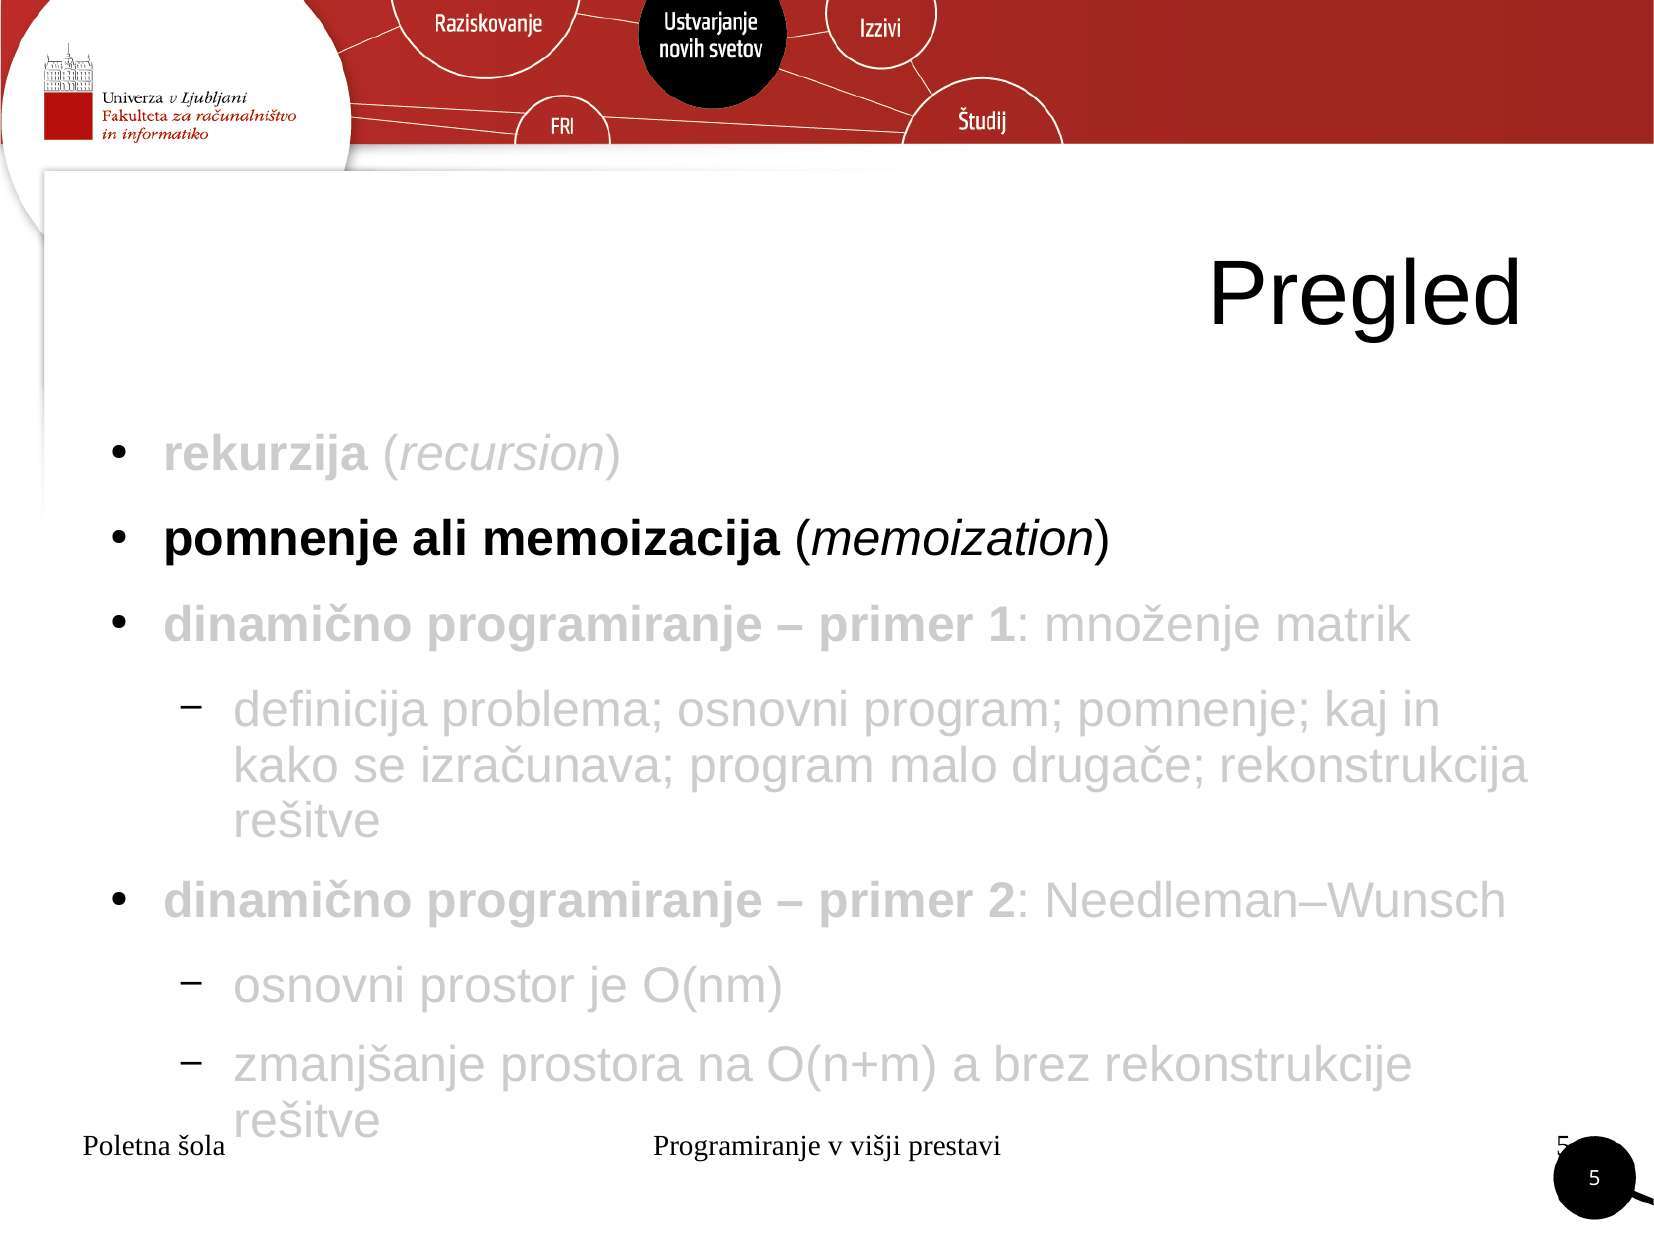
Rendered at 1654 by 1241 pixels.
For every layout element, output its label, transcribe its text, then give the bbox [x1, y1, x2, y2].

picture [0, 0, 1654, 1241]
list rekurzija (recursion) pomnenje ali memoizacija (memoization) dinamično programiranje – primer 1: množenje matrik definicija problema; osnovni program; pomnenje; kaj in kako se izračunava; program malo drugače; rekonstrukcija rešitve dinamično programiranje – primer 2: Needleman–Wunsch osnovni prostor je O(nm) zmanjšanje prostora na O(n+m) a brez rekonstrukcije rešitve [92, 425, 1548, 1063]
title Pregled [35, 188, 1524, 397]
text_box <številka> [1553, 1145, 1636, 1212]
